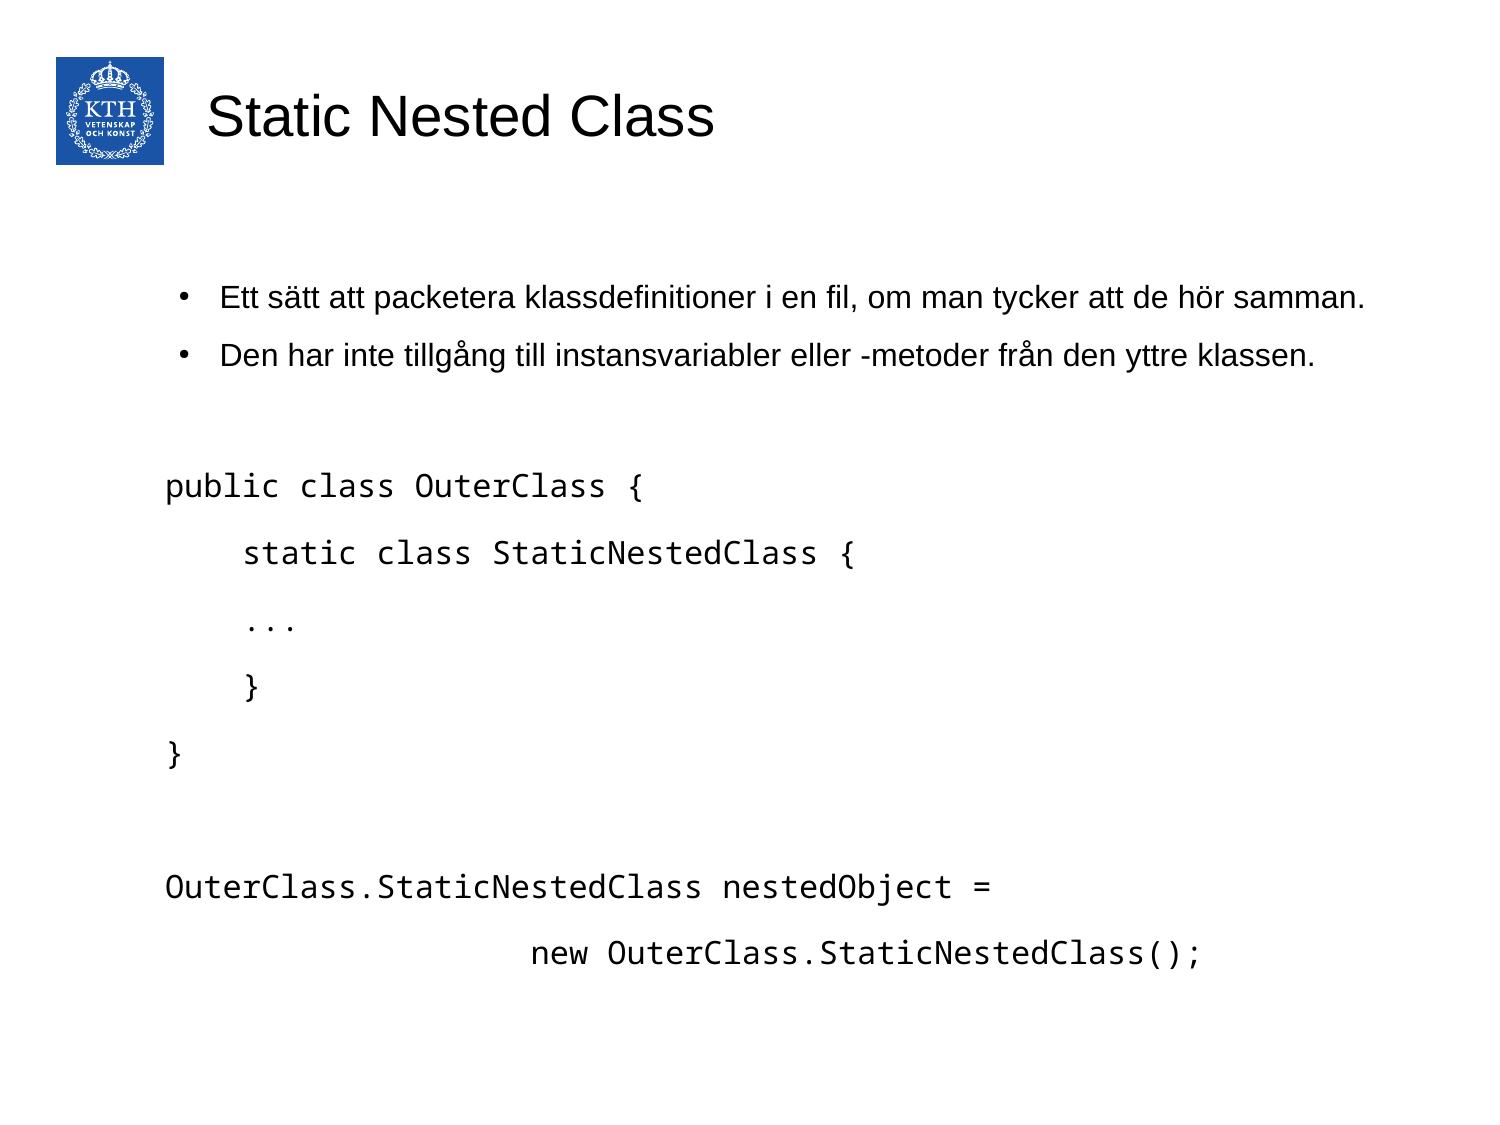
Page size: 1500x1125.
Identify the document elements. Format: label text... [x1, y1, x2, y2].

title Static Nested Class [206, 61, 1345, 171]
list Ett sätt att packetera klassdefinitioner i en fil, om man tycker att de hör samman. Den har inte tillgång till instansvariabler eller -metoder från den yttre klassen. public class OuterClass { static class StaticNestedClass { ... } } OuterClass.StaticNestedClass nestedObject = new OuterClass.StaticNestedClass(); [165, 278, 1381, 976]
